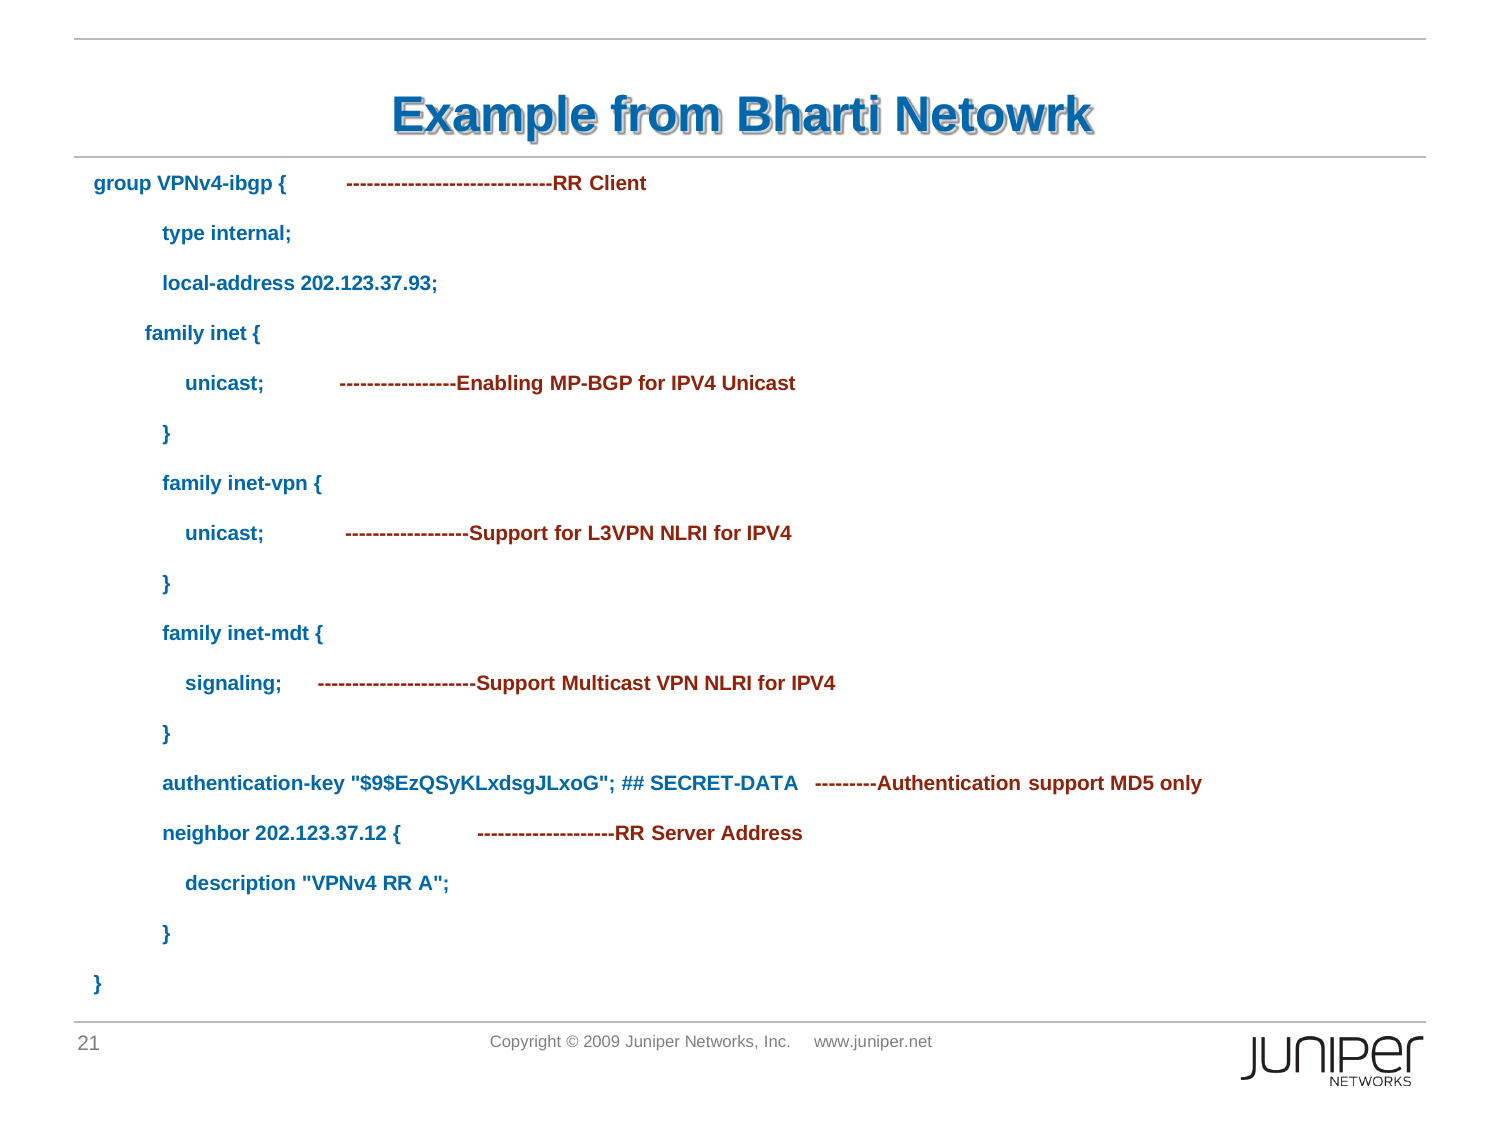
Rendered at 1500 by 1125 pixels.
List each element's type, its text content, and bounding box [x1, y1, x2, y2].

text_box -----------------------Support Multicast VPN NLRI for IPV4 [315, 669, 845, 697]
text_box -----------------Enabling MP-BGP for IPV4 Unicast [337, 369, 803, 397]
text_box } family inet-mdt { [160, 569, 327, 647]
text_box Example from Bharti Netowrk [389, 81, 1095, 143]
text_box signaling; [183, 669, 286, 697]
text_box ------------------Support for L3VPN NLRI for IPV4 [342, 519, 799, 547]
text_box type internal; local-address 202.123.37.93; family inet { [142, 219, 443, 347]
text_box ------------------------------RR Client [343, 169, 653, 197]
text_box unicast; [183, 369, 267, 397]
text_box [360, 66, 1127, 178]
text_box unicast; [183, 519, 267, 547]
text_box } authentication-key "$9$EzQSyKLxdsgJLxoG"; ## SECRET-DATA ---------Authentication support MD5 only neighbor 202.123.37.12 { --------------------RR Server Address description "VPNv4 RR A"; } } [91, 719, 1213, 997]
text_box group VPNv4-ibgp { [91, 169, 292, 197]
text_box } family inet-vpn { [160, 419, 325, 497]
text_box Copyright © 2009 Juniper Networks, Inc. www.juniper.net [488, 1031, 935, 1053]
text_box 10 [73, 1029, 105, 1056]
